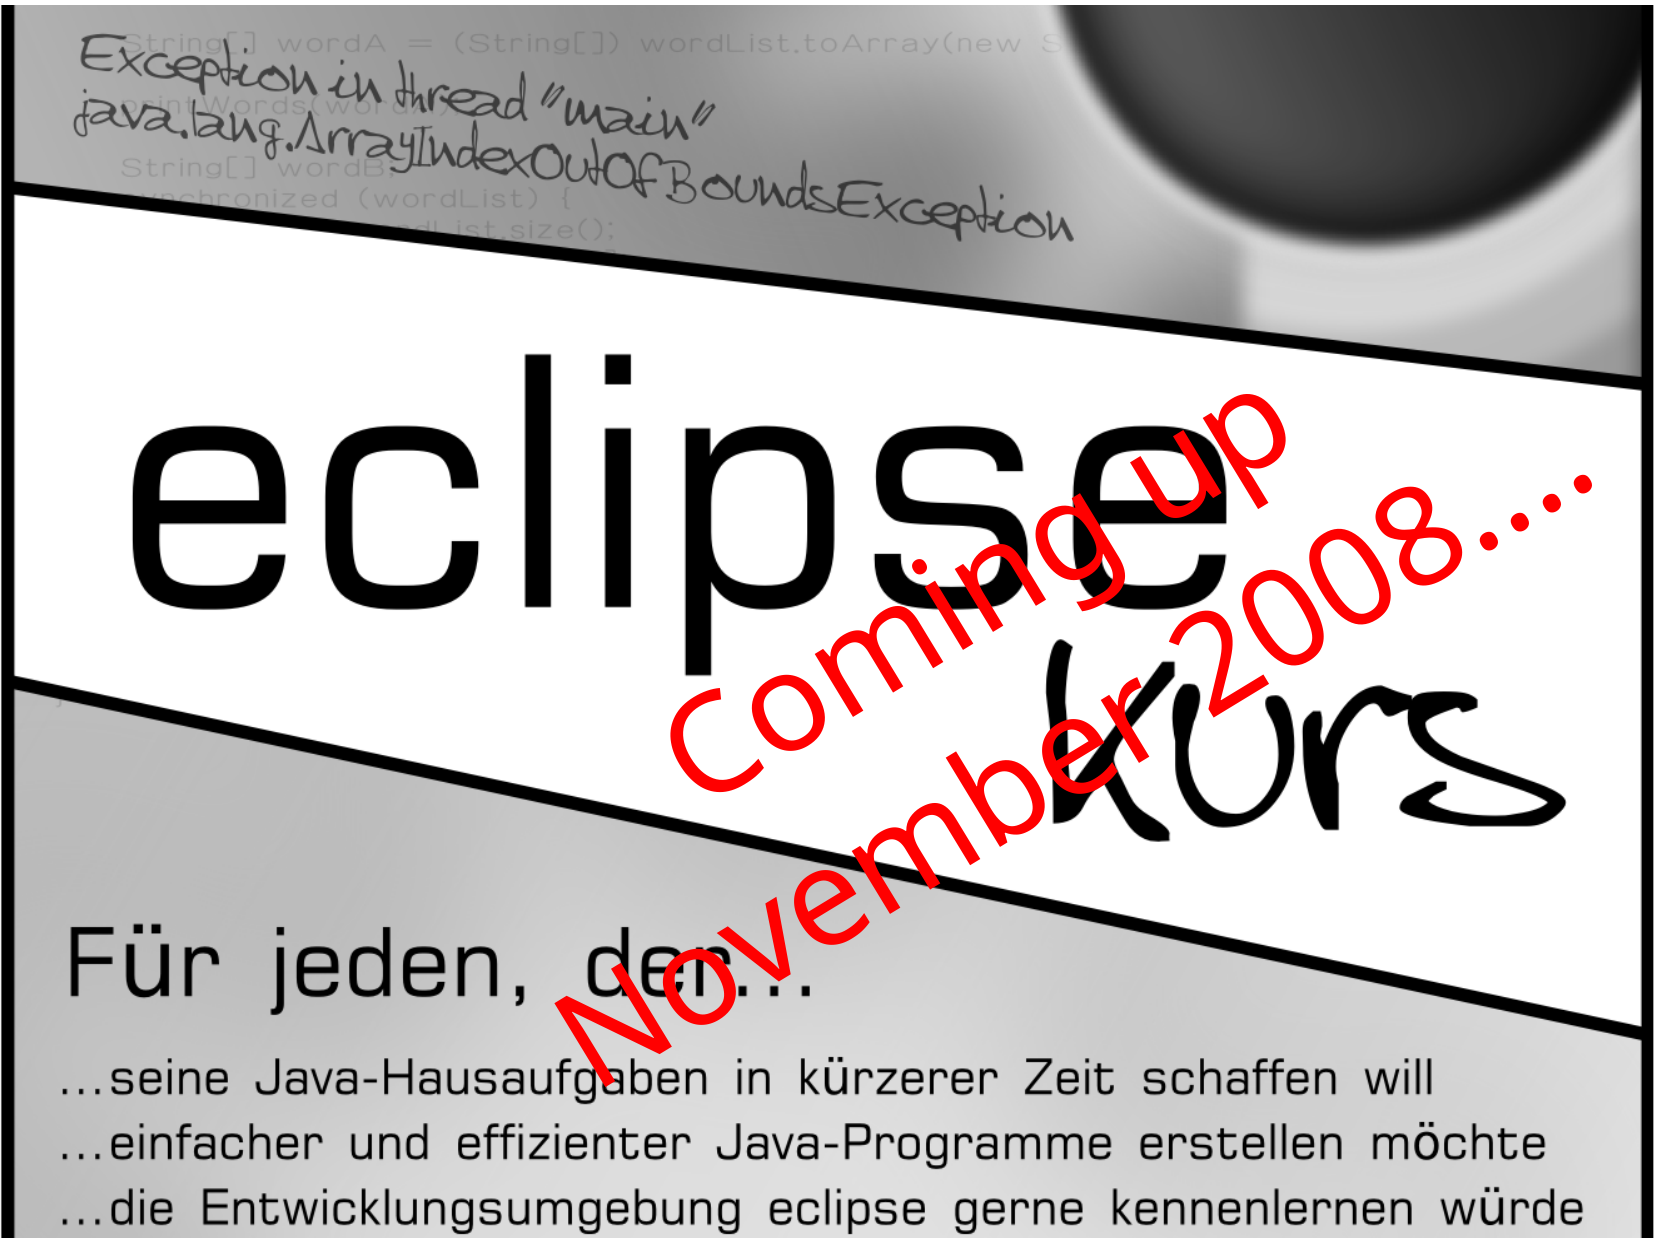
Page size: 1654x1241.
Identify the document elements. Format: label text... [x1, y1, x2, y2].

picture [0, 5, 1654, 1238]
text_box Coming up November 2008.... [376, 167, 1654, 1132]
